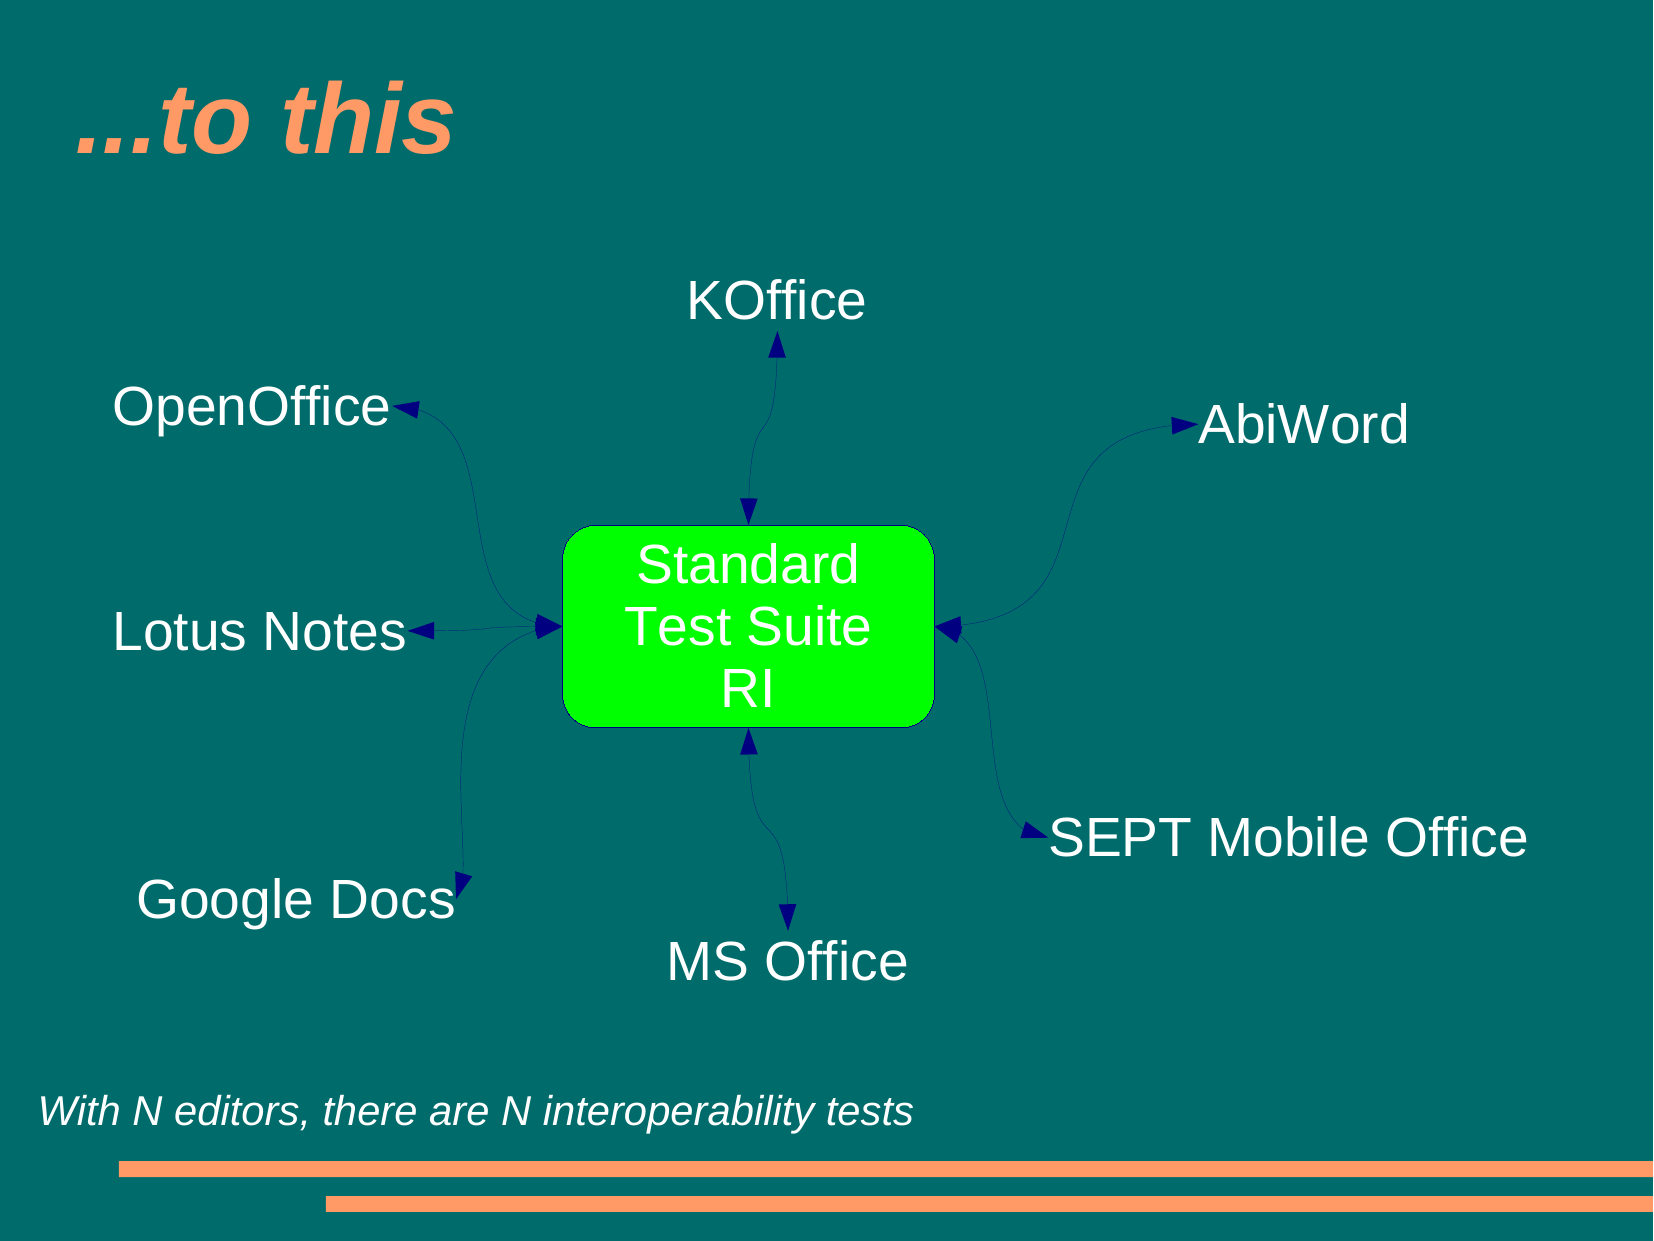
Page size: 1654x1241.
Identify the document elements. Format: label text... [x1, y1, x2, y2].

text_box Standard Test Suite RI [562, 525, 935, 728]
text_box KOffice [686, 269, 869, 331]
text_box MS Office [666, 930, 910, 993]
text_box With N editors, there are N interoperability tests [37, 1087, 1143, 1139]
text_box SEPT Mobile Office [1048, 806, 1531, 869]
text_box OpenOffice [112, 375, 393, 437]
text_box Google Docs [136, 868, 457, 930]
text_box Lotus Notes [112, 600, 408, 662]
title ...to this [75, 15, 1576, 223]
text_box AbiWord [1198, 393, 1411, 455]
